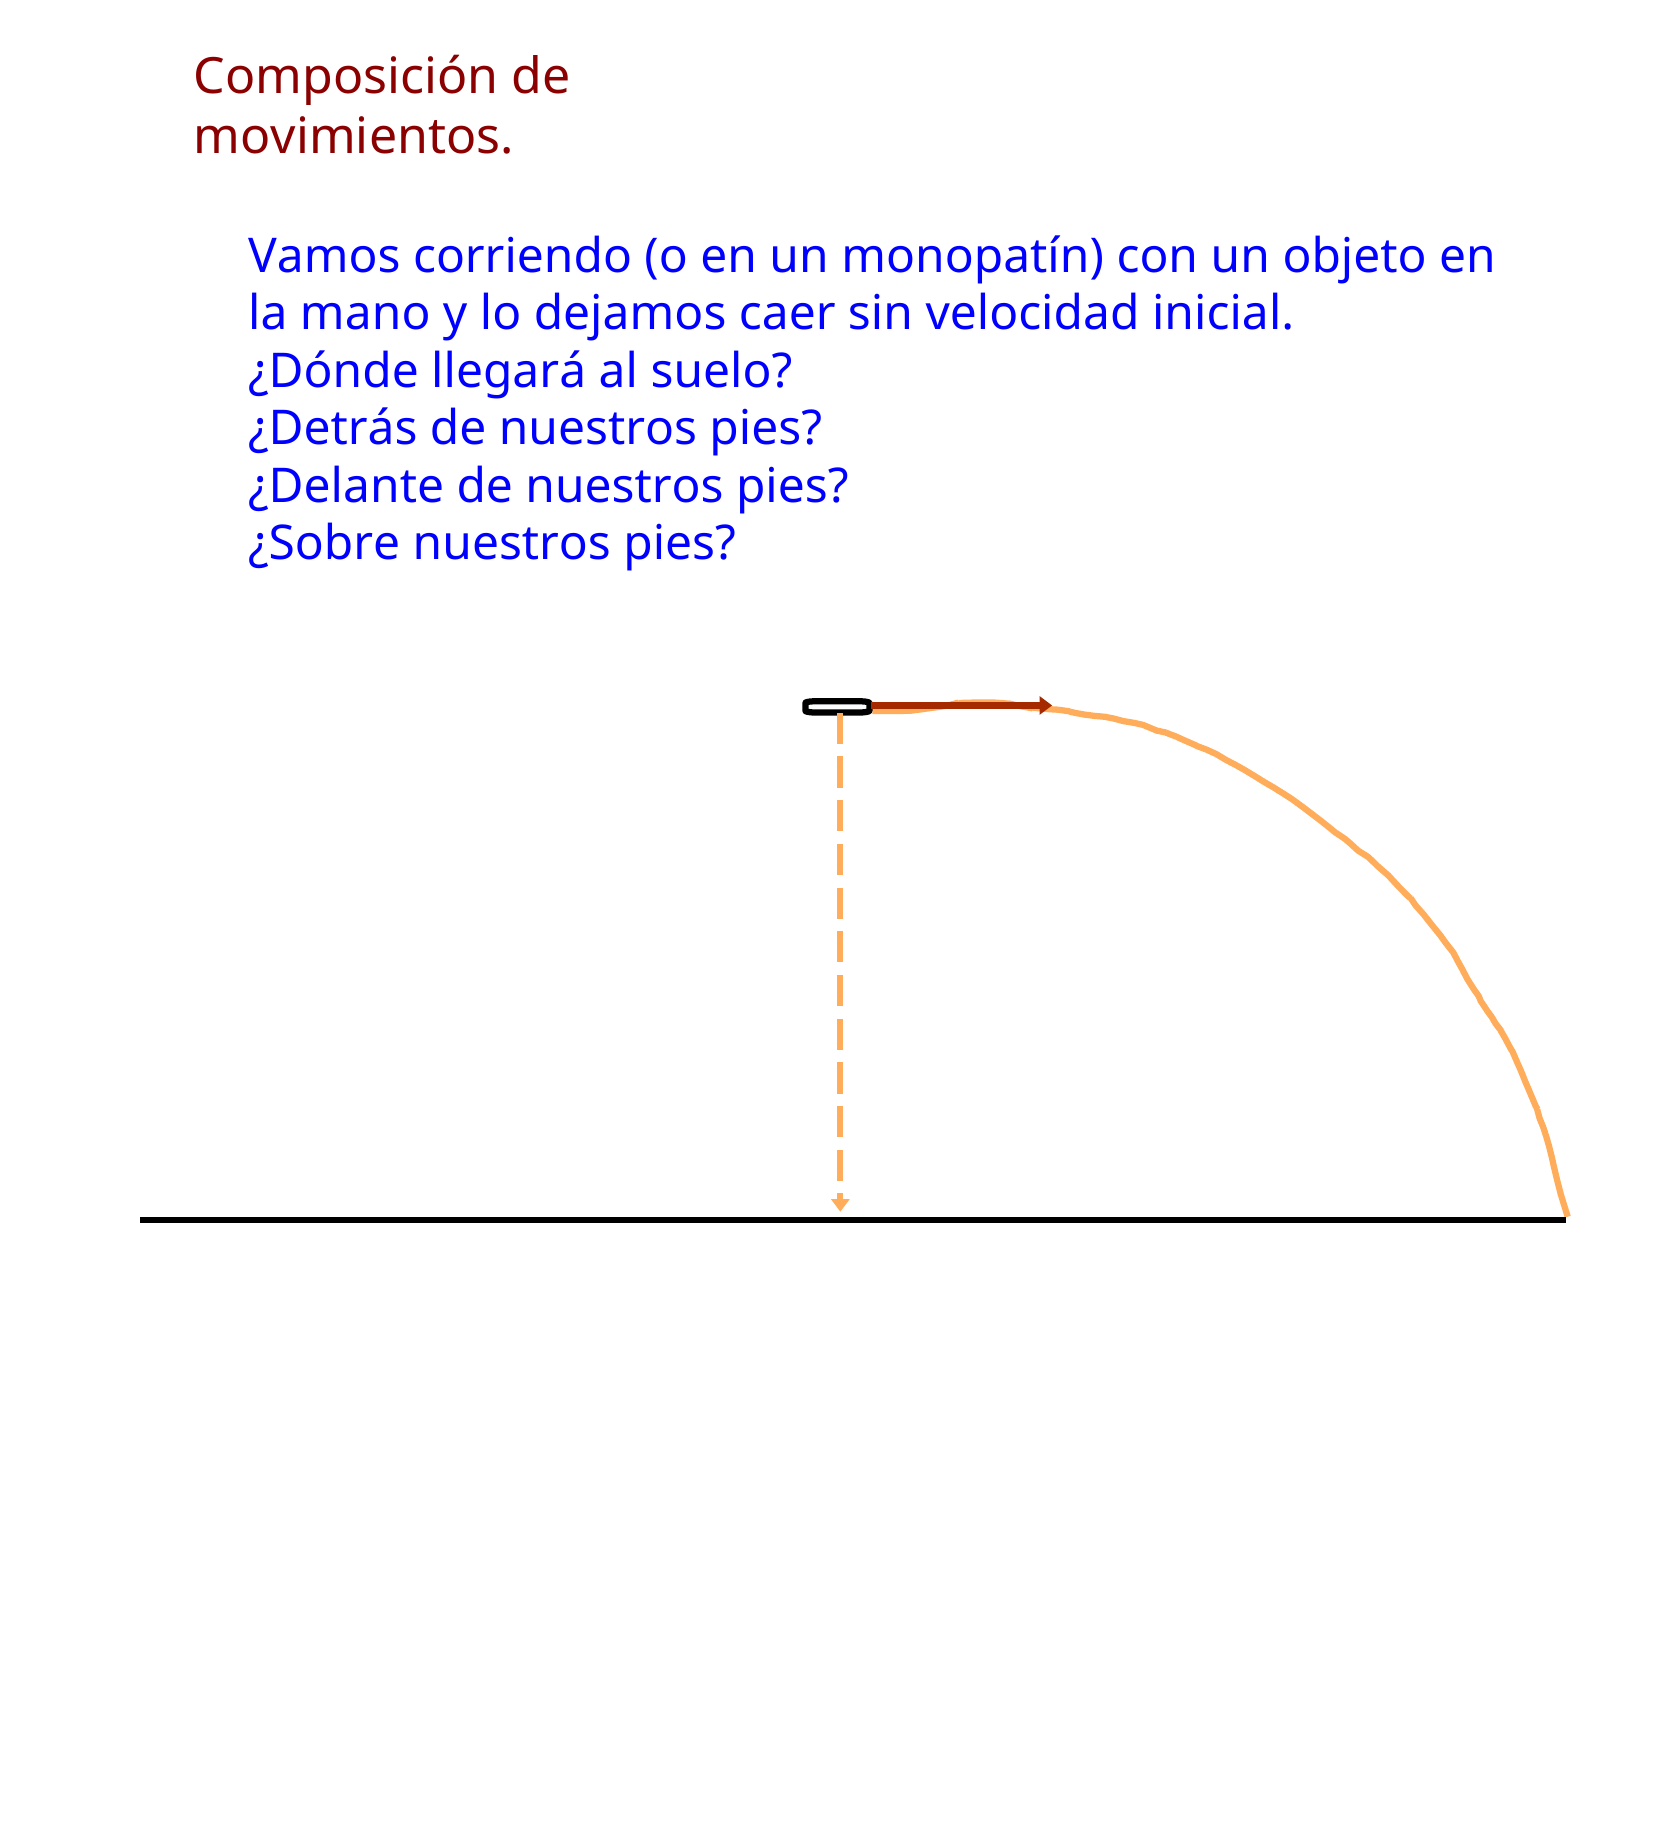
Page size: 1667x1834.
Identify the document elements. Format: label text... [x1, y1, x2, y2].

text_box Composición de movimientos. [179, 35, 917, 171]
text_box Vamos corriendo (o en un monopatín) con un objeto en la mano y lo dejamos caer sin velocidad inicial. ¿Dónde llegará al suelo? ¿Detrás de nuestros pies? ¿Delante de nuestros pies? ¿Sobre nuestros pies? [233, 216, 1538, 577]
text_box [805, 701, 870, 713]
